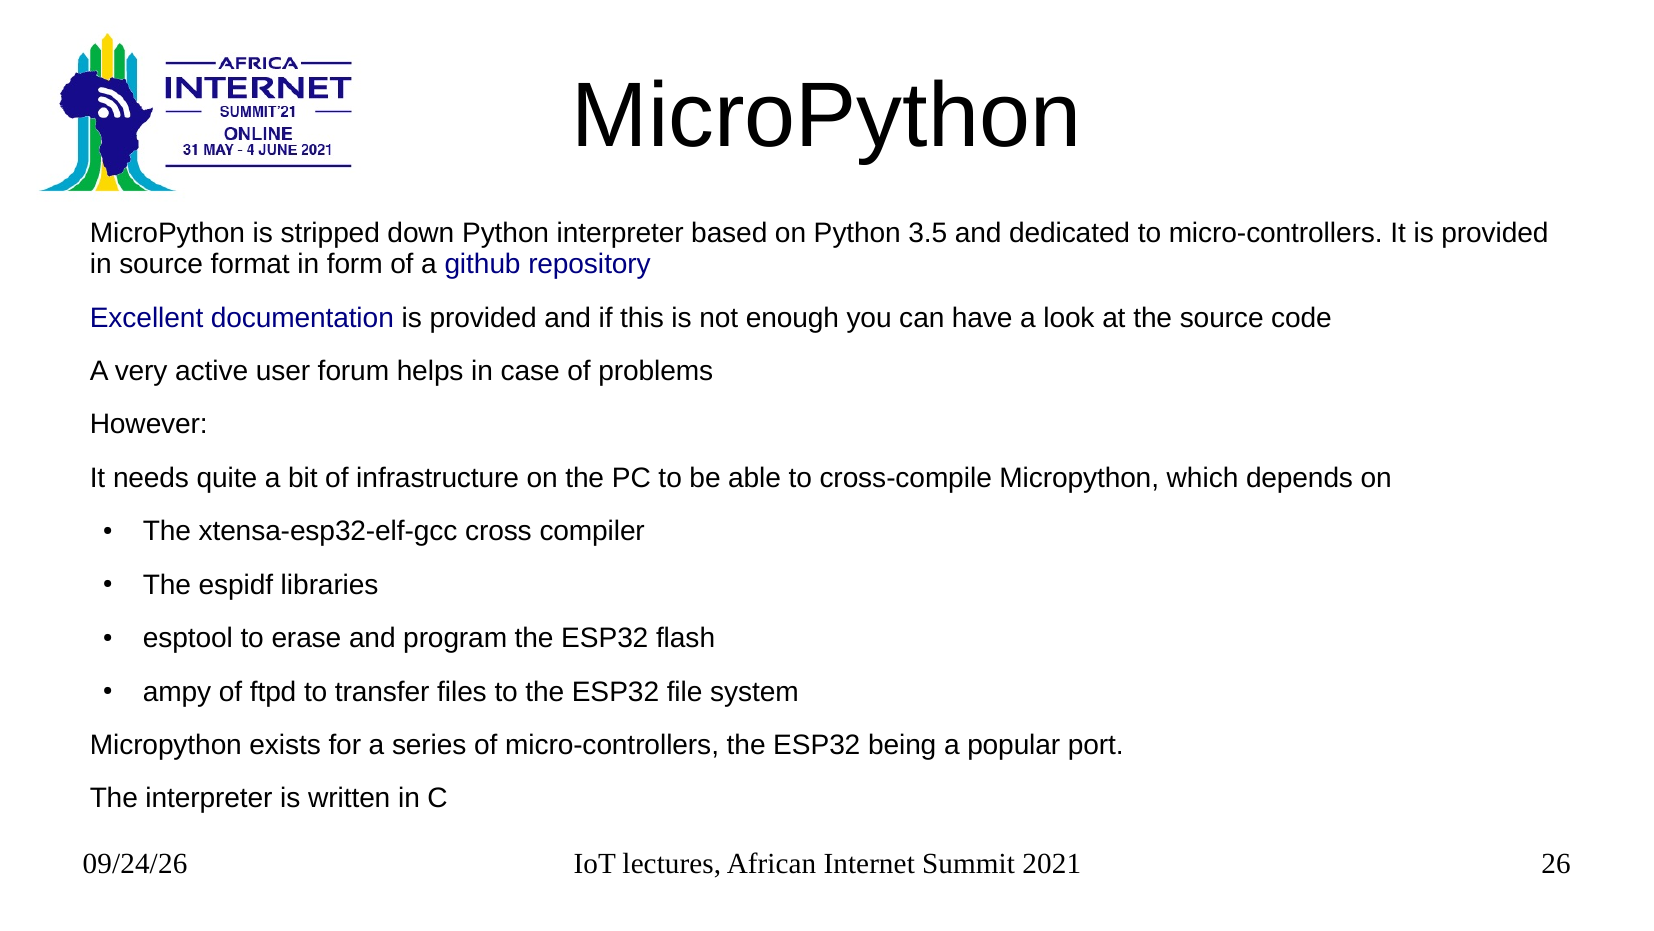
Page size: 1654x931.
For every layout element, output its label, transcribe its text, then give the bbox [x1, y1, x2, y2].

title MicroPython [82, 37, 1571, 193]
list MicroPython is stripped down Python interpreter based on Python 3.5 and dedicated to micro-controllers. It is provided in source format in form of a github repository Excellent documentation is provided and if this is not enough you can have a look at the source code A very active user forum helps in case of problems However: It needs quite a bit of infrastructure on the PC to be able to cross-compile Micropython, which depends on The xtensa-esp32-elf-gcc cross compiler The espidf libraries esptool to erase and program the ESP32 flash ampy of ftpd to transfer files to the ESP32 file system Micropython exists for a series of micro-controllers, the ESP32 being a popular port. The interpreter is written in C [89, 216, 1578, 822]
picture [9, 11, 384, 207]
